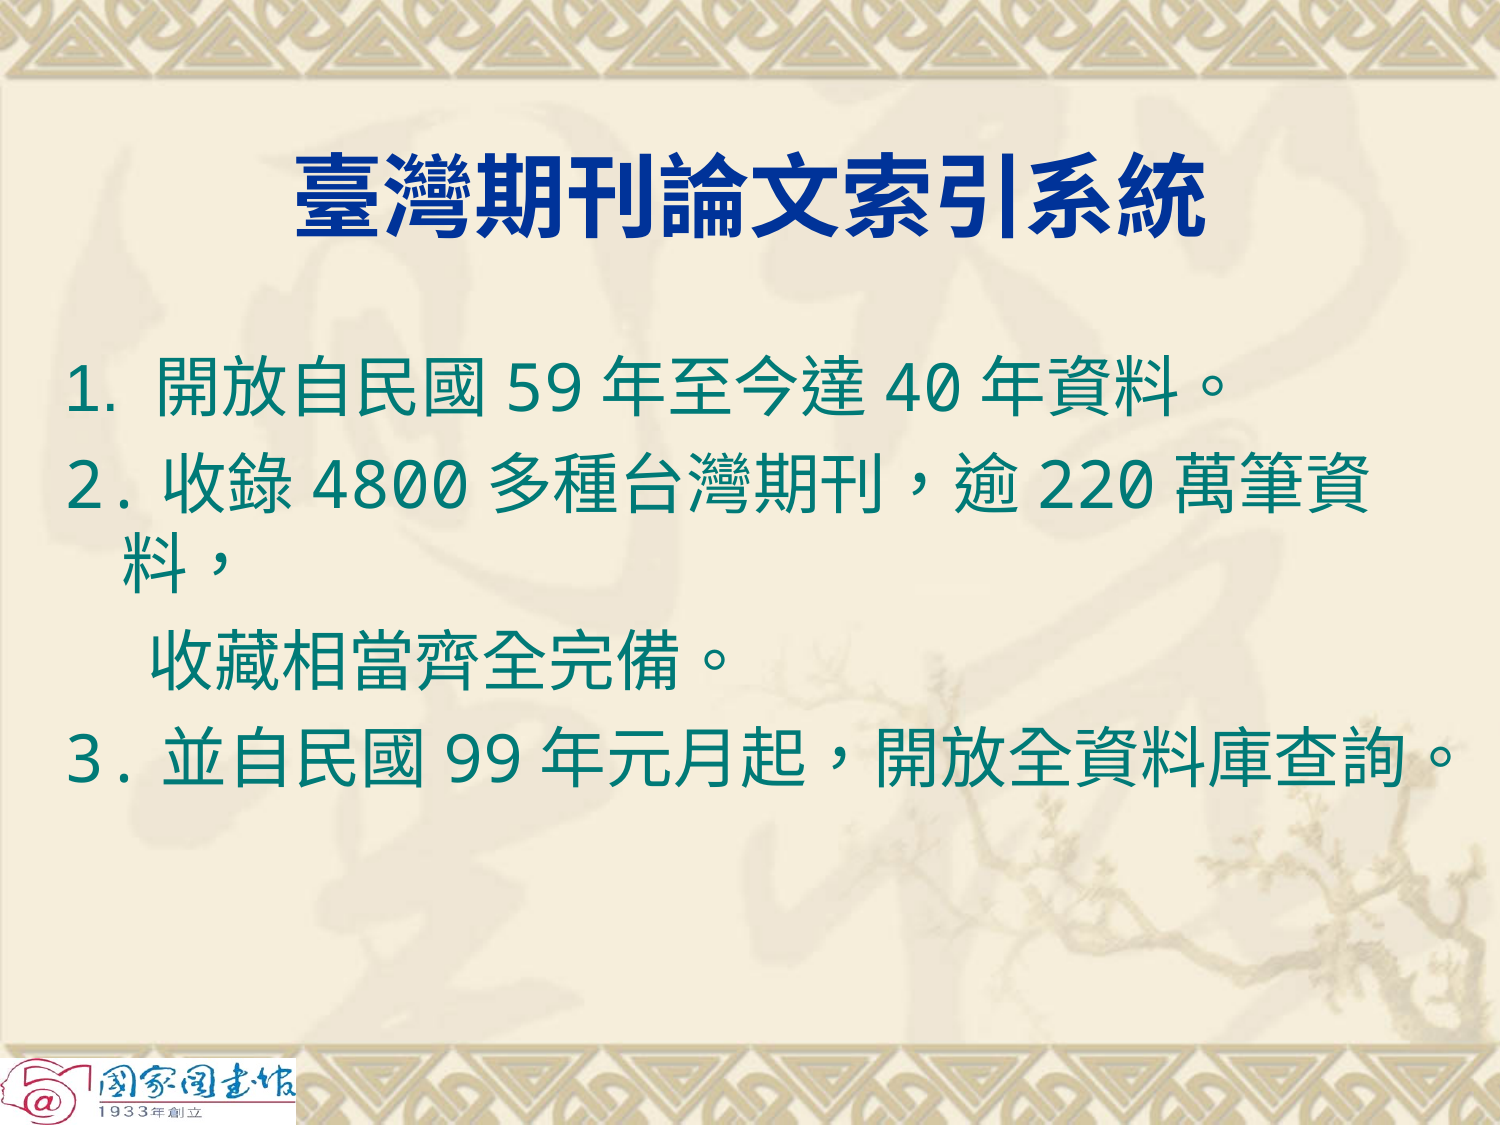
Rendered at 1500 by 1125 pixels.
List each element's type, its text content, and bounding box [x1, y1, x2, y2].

title 臺灣期刊論文索引系統 [49, 99, 1451, 288]
picture [0, 0, 1500, 1125]
list 1. 開放自民國59年至今達40年資料。 2.收錄4800多種台灣期刊，逾220萬筆資料， 收藏相當齊全完備。 3.並自民國99年元月起，開放全資料庫查詢。 [50, 337, 1452, 1026]
